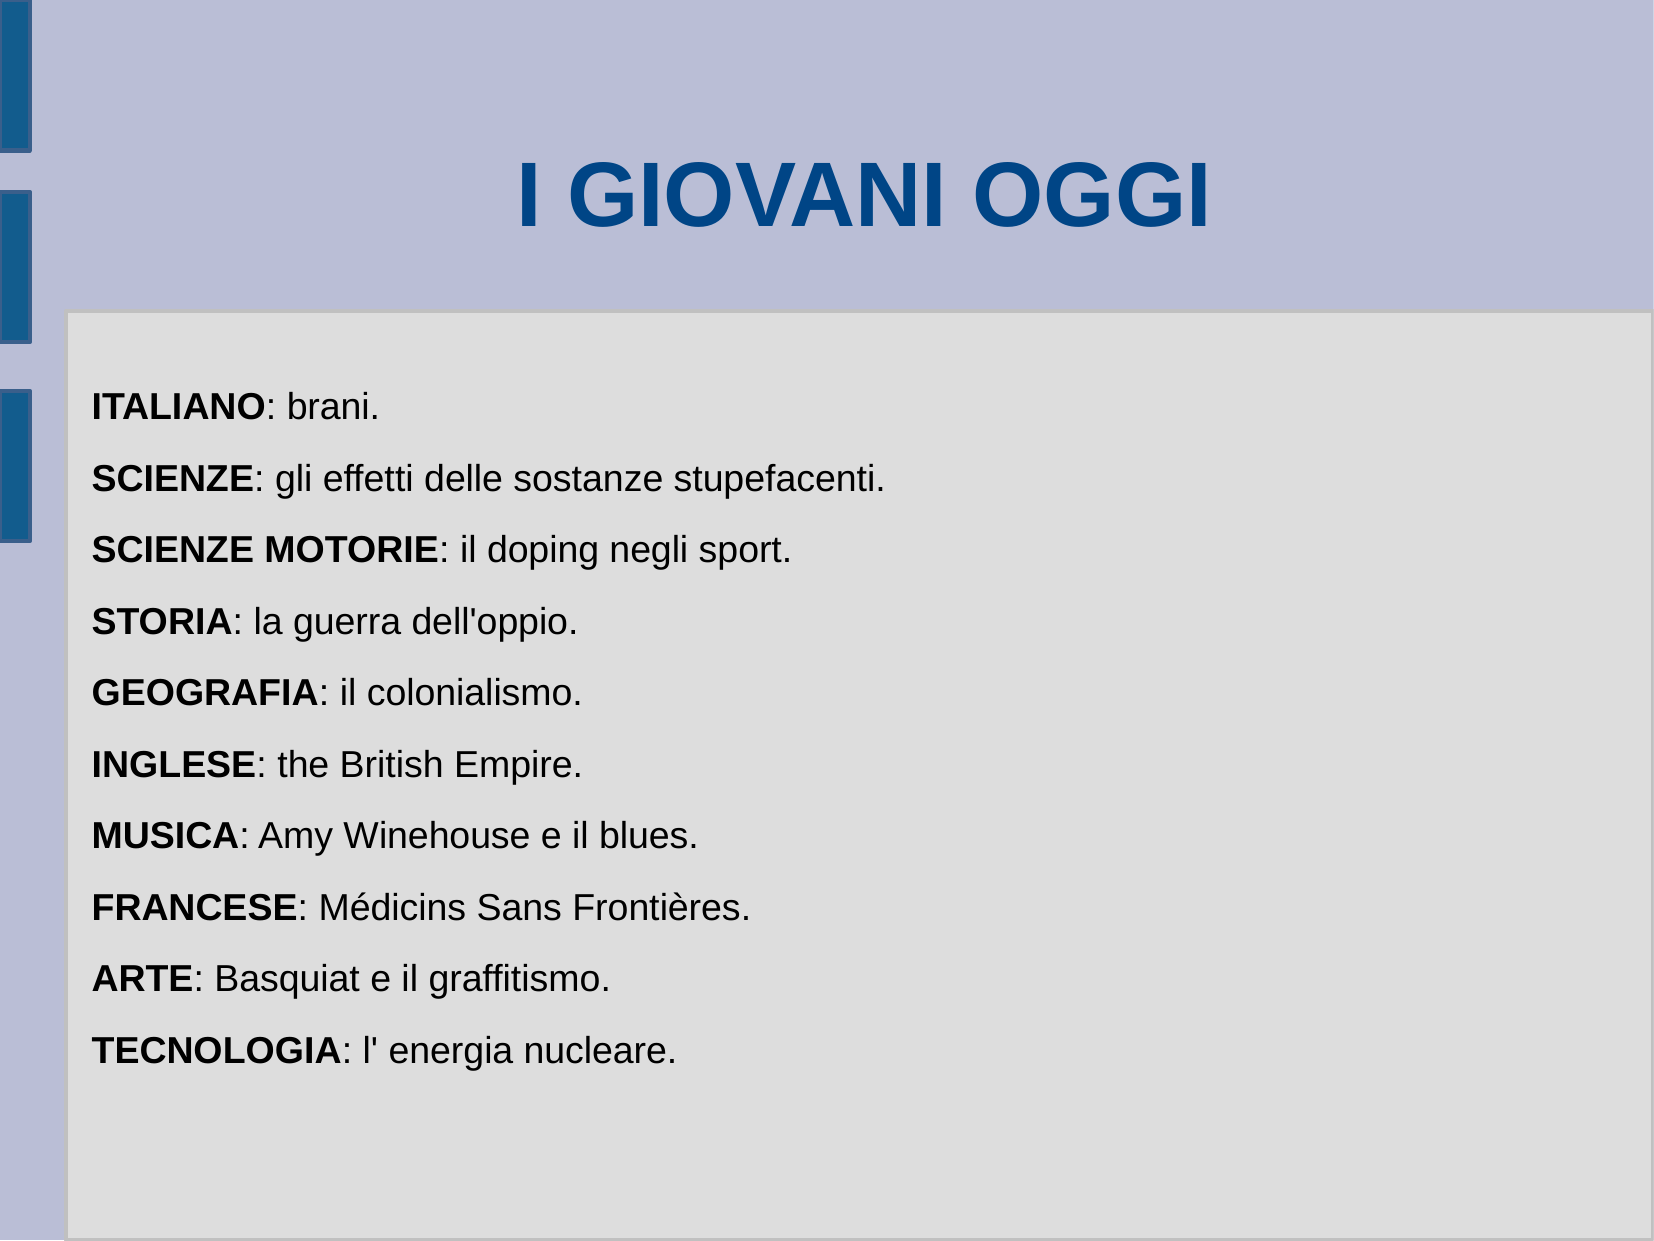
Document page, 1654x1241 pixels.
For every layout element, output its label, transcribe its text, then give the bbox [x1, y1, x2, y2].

title I GIOVANI OGGI [121, 91, 1534, 274]
list ITALIANO: brani. SCIENZE: gli effetti delle sostanze stupefacenti. SCIENZE MOTORIE: il doping negli sport. STORIA: la guerra dell'oppio. GEOGRAFIA: il colonialismo. INGLESE: the British Empire. MUSICA: Amy Winehouse e il blues. FRANCESE: Médicins Sans Frontières. ARTE: Basquiat e il graffitismo. TECNOLOGIA: l' energia nucleare. [76, 274, 1565, 1093]
